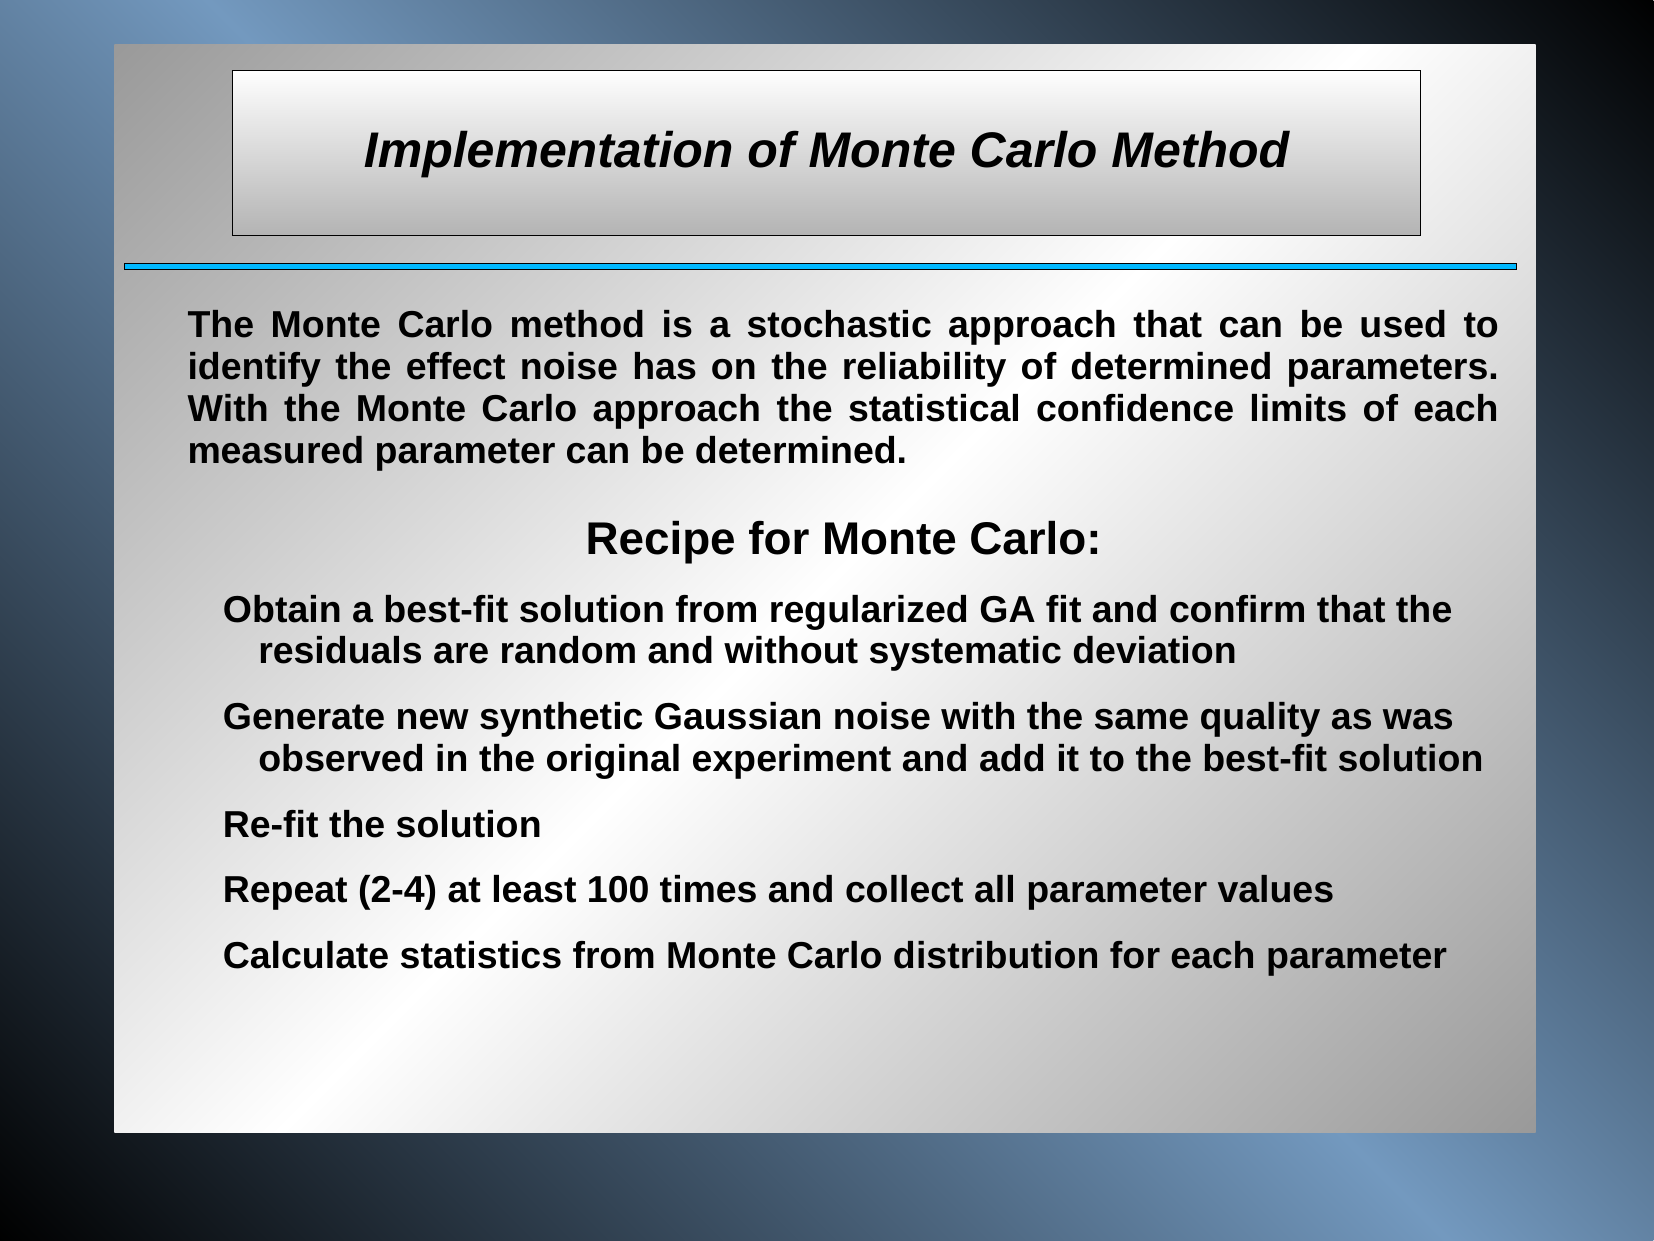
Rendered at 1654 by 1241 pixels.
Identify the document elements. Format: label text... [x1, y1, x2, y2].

text_box [124, 263, 1517, 270]
text_box [232, 70, 1421, 236]
text_box The Monte Carlo method is a stochastic approach that can be used to identify the effect noise has on the reliability of determined parameters. With the Monte Carlo approach the statistical confidence limits of each measured parameter can be determined. Recipe for Monte Carlo: Obtain a best-fit solution from regularized GA fit and confirm that the residuals are random and without systematic deviation Generate new synthetic Gaussian noise with the same quality as was observed in the original experiment and add it to the best-fit solution Re-fit the solution Repeat (2-4) at least 100 times and collect all parameter values Calculate statistics from Monte Carlo distribution for each parameter [187, 303, 1501, 977]
text_box Implementation of Monte Carlo Method [274, 122, 1379, 185]
